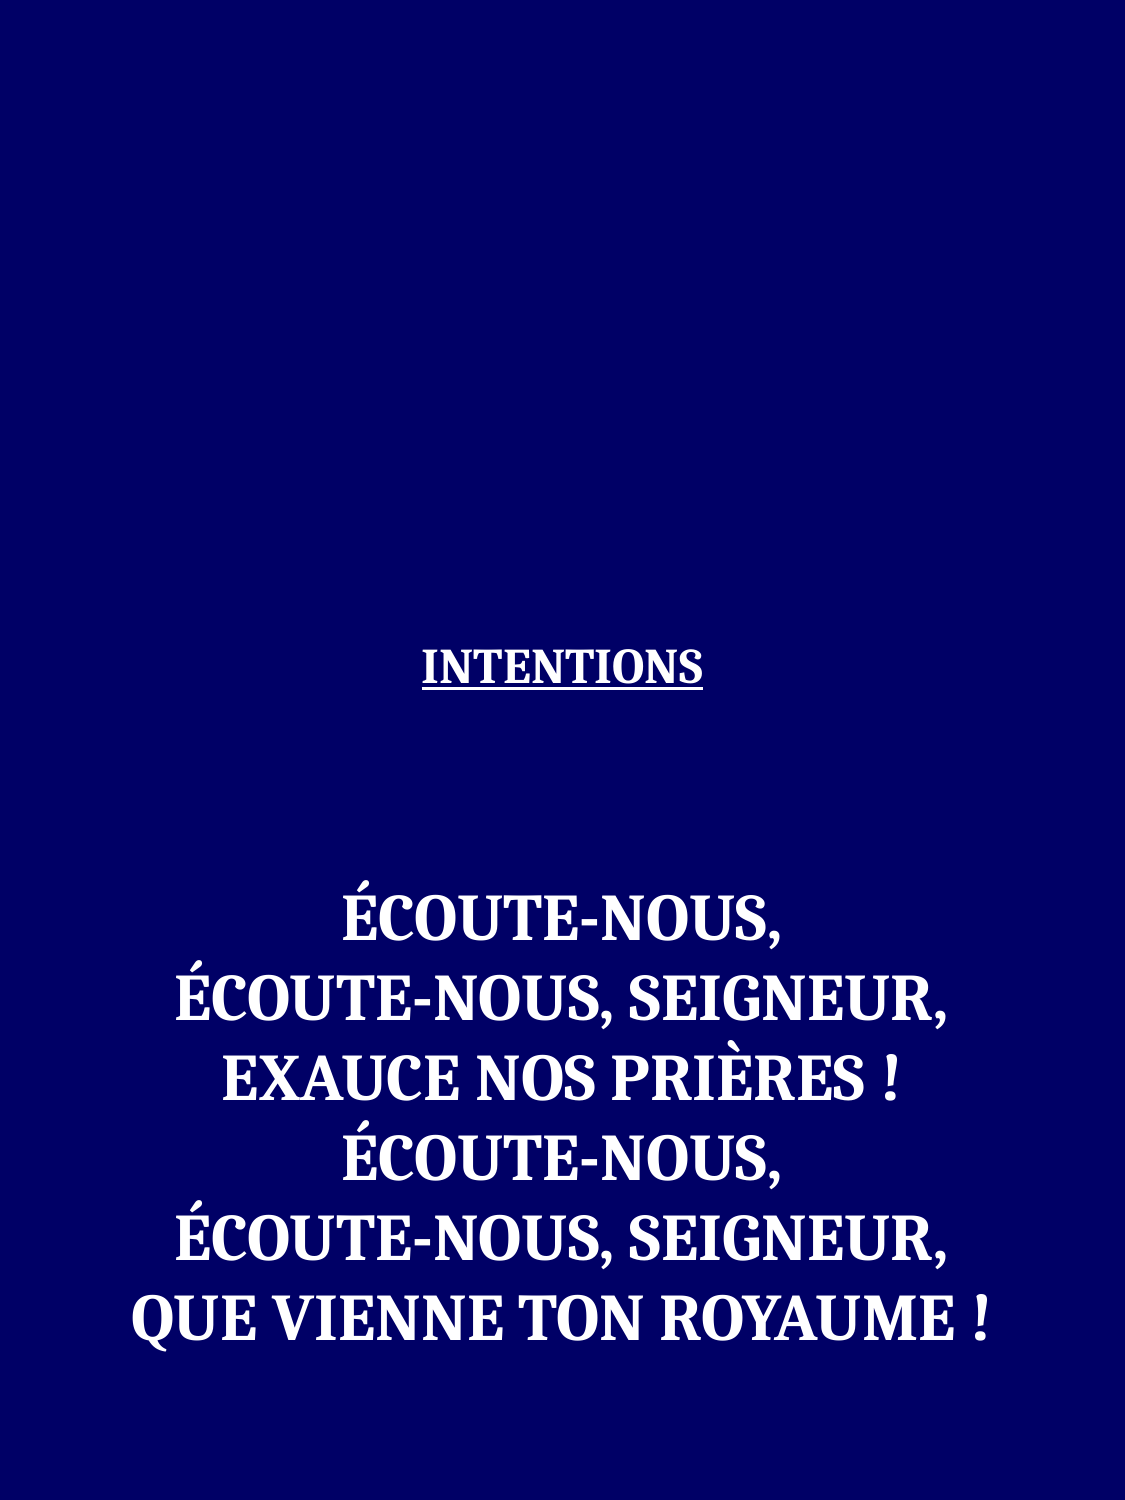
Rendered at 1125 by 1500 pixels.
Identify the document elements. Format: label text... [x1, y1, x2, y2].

text_box INTENTIONS ÉCOUTE-NOUS, ÉCOUTE-NOUS, SEIGNEUR, EXAUCE NOS PRIÈRES ! ÉCOUTE-NOUS, ÉCOUTE-NOUS, SEIGNEUR, QUE VIENNE TON ROYAUME ! [0, 626, 1125, 1361]
